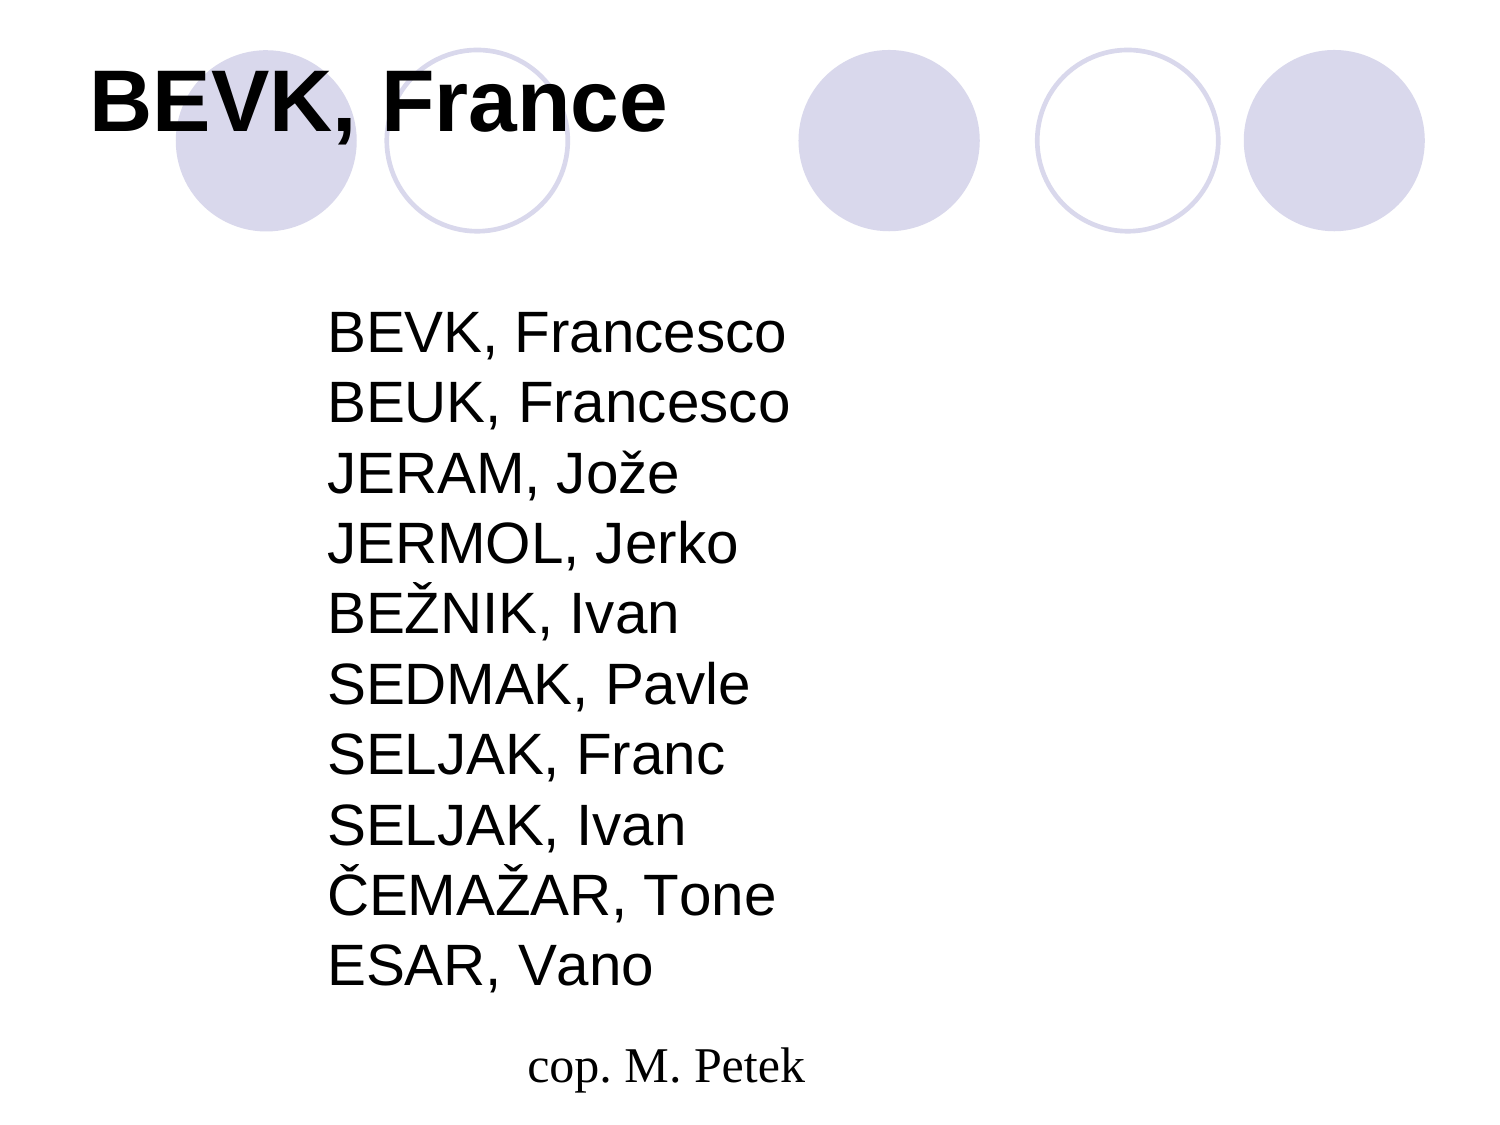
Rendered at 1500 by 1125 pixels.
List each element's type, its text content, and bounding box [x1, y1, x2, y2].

title BEVK, France [75, 36, 1426, 242]
list BEVK, Francesco BEUK, Francesco JERAM, Jože JERMOL, Jerko BEŽNIK, Ivan SEDMAK, Pavle SELJAK, Franc SELJAK, Ivan ČEMAŽAR, Tone ESAR, Vano [162, 299, 1500, 1125]
